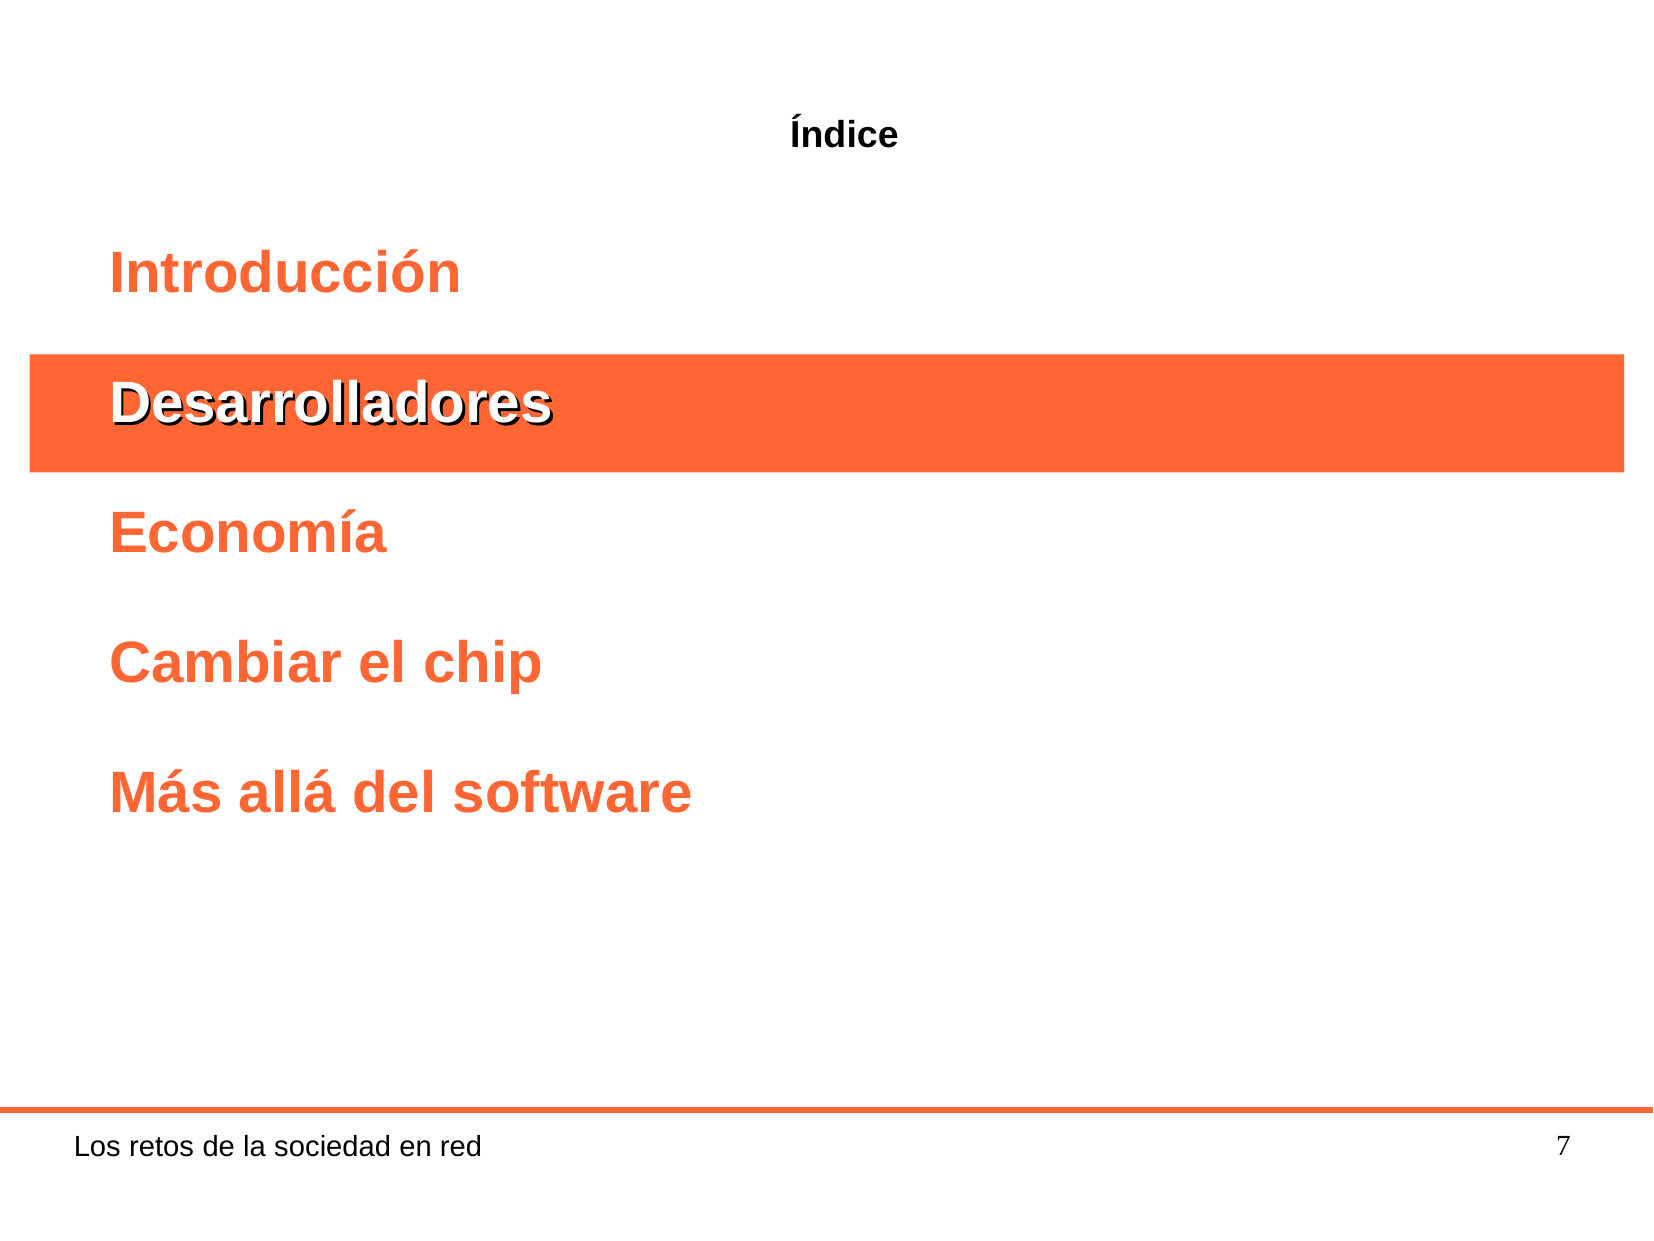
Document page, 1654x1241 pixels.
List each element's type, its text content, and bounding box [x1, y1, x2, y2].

text_box Índice Introducción Desarrolladores Economía Cambiar el chip Más allá del software [59, 106, 1595, 862]
text_box Los retos de la sociedad en red [59, 1122, 975, 1172]
text_box [29, 354, 59, 473]
text_box [1595, 354, 1625, 473]
